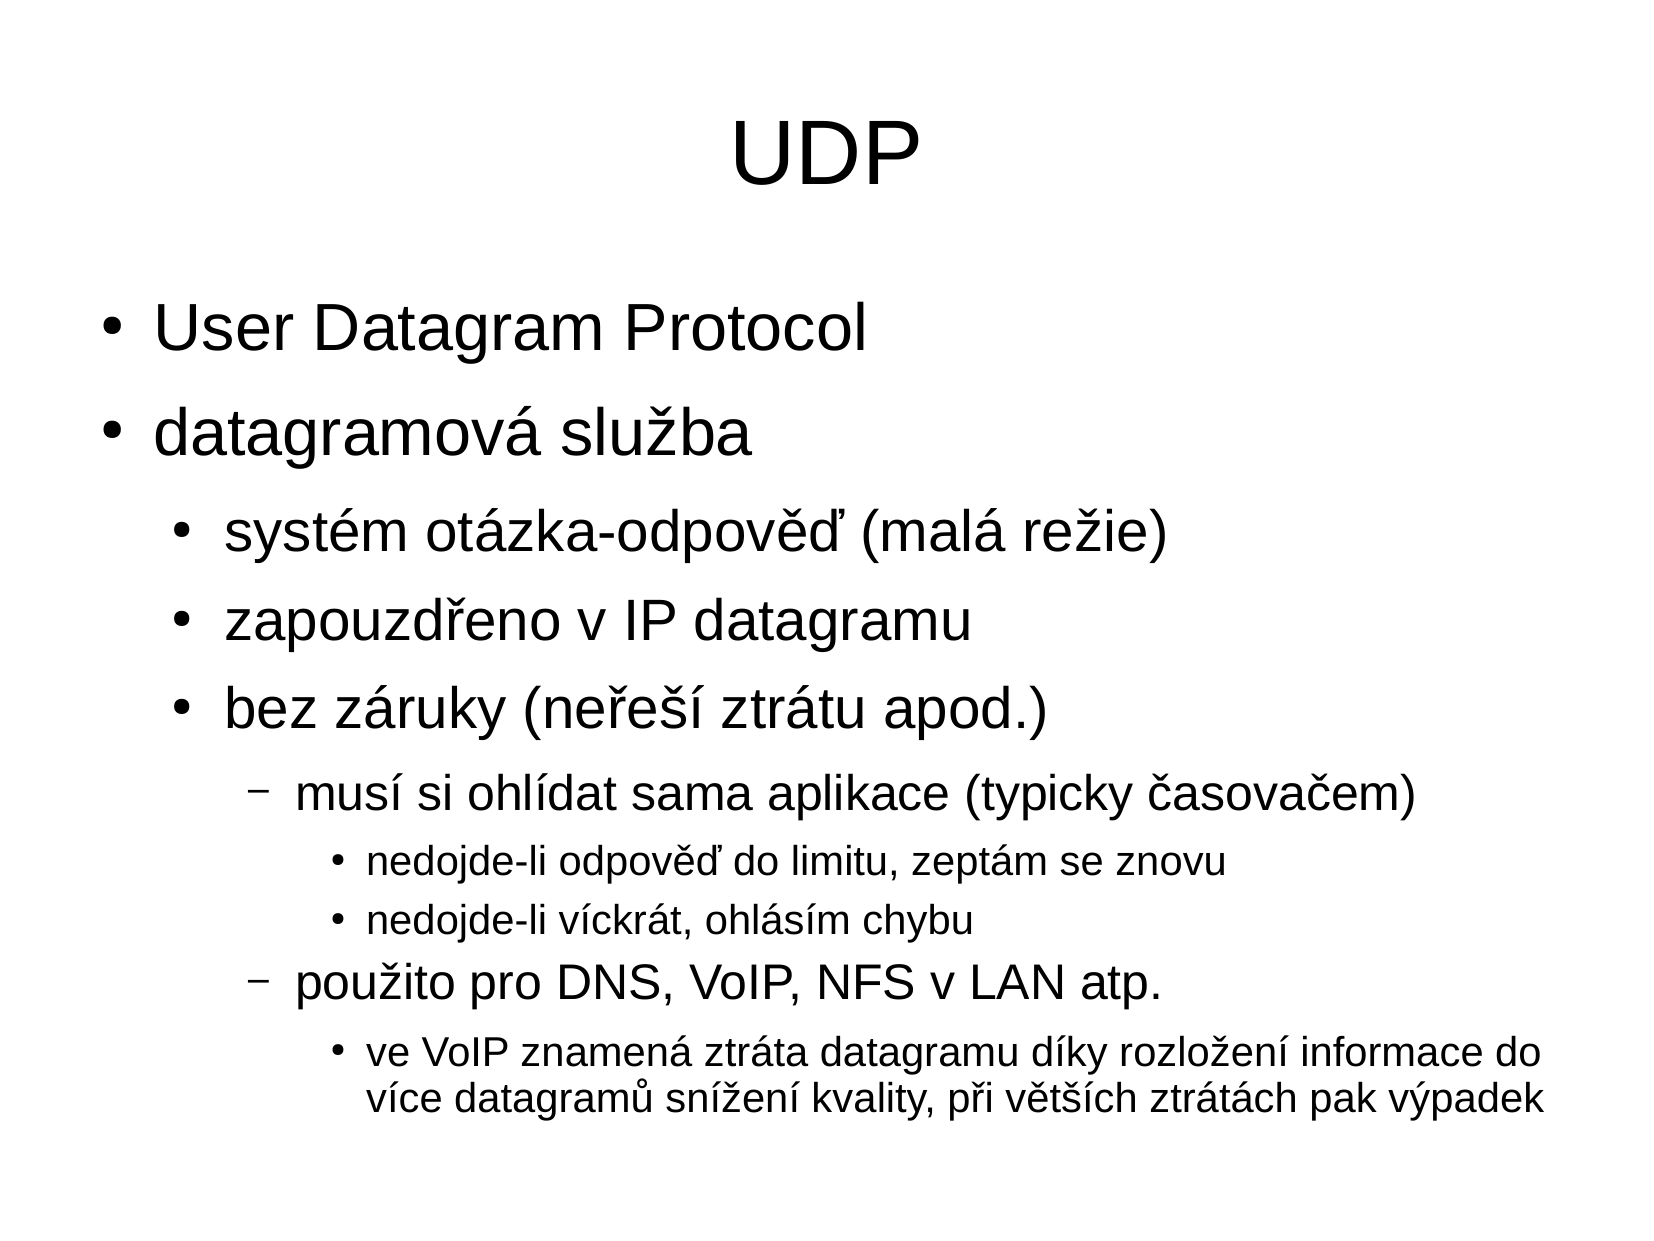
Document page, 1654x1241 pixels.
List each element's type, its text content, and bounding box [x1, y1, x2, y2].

list User Datagram Protocol datagramová služba systém otázka-odpověď (malá režie) zapouzdřeno v IP datagramu bez záruky (neřeší ztrátu apod.) musí si ohlídat sama aplikace (typicky časovačem) nedojde-li odpověď do limitu, zeptám se znovu nedojde-li víckrát, ohlásím chybu použito pro DNS, VoIP, NFS v LAN atp. ve VoIP znamená ztráta datagramu díky rozložení informace do více datagramů snížení kvality, při větších ztrátách pak výpadek [82, 290, 1571, 1122]
title UDP [82, 49, 1571, 257]
